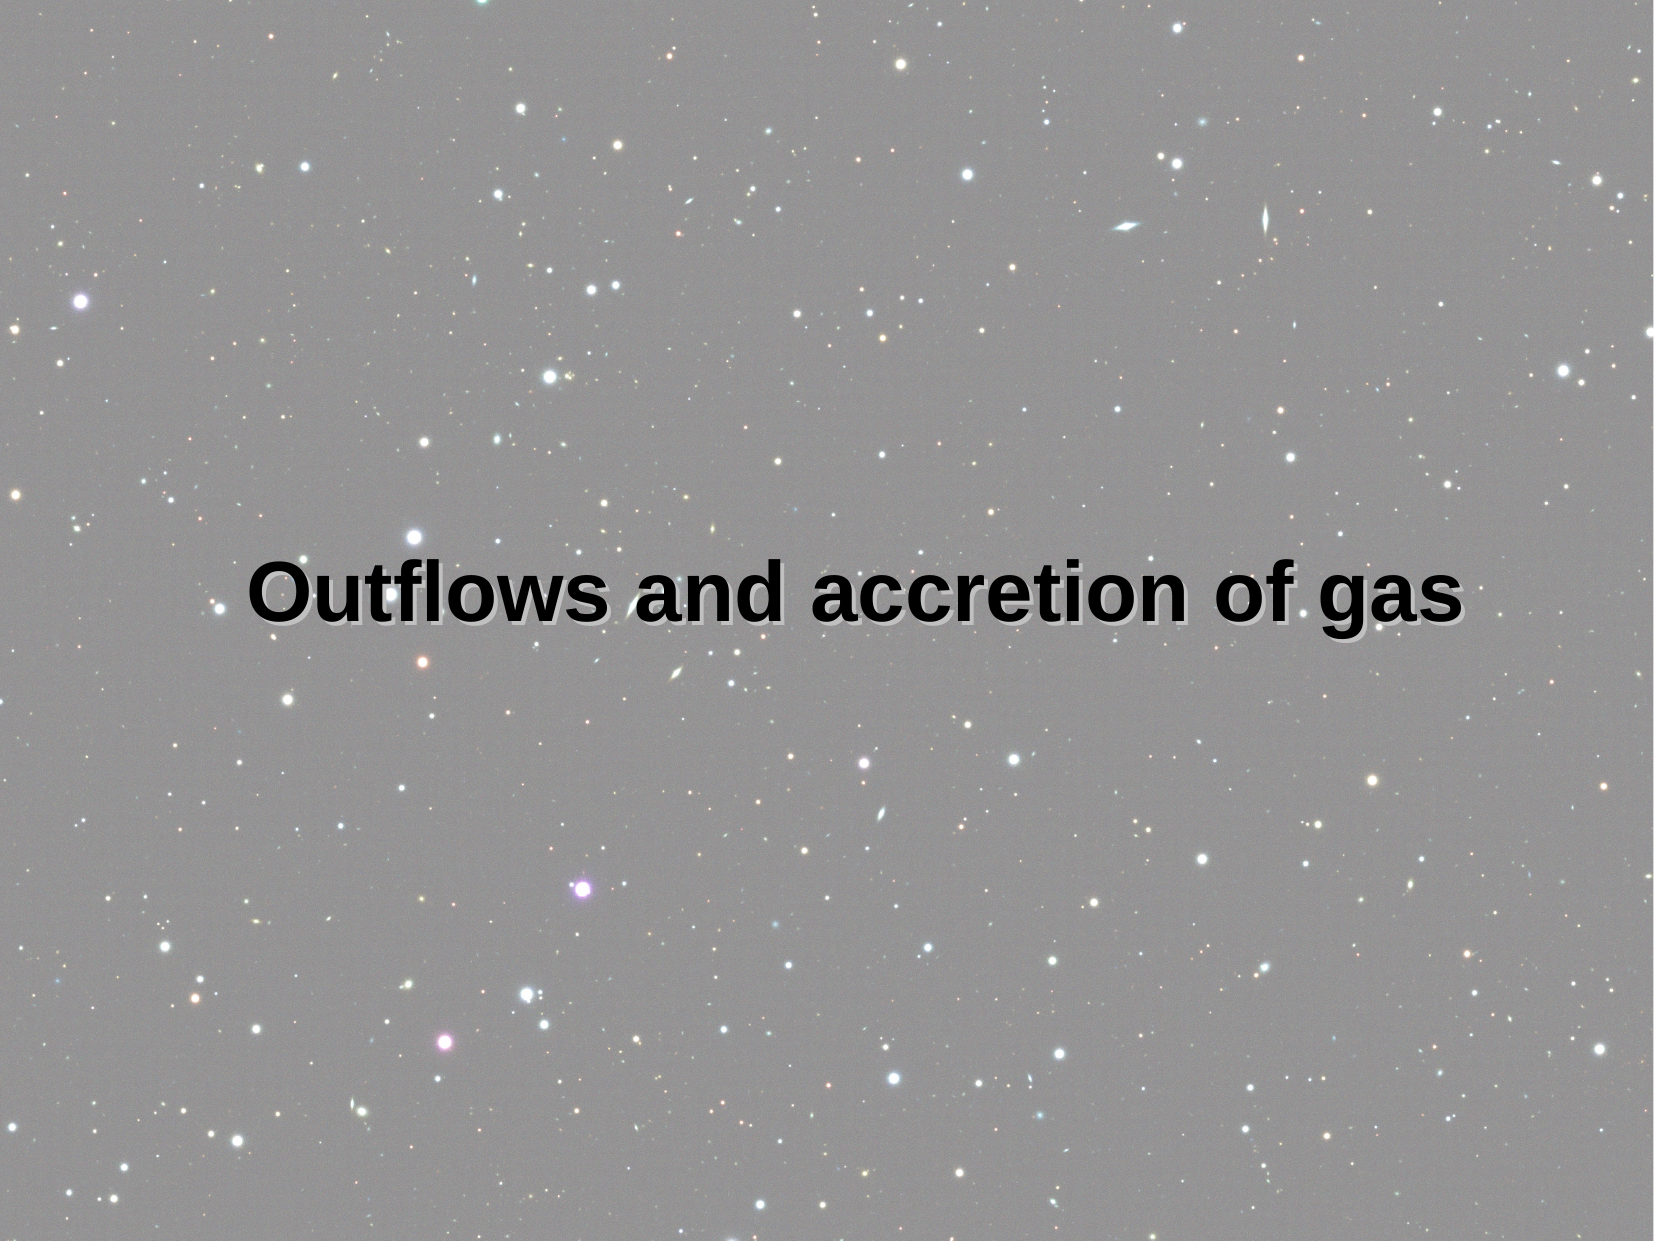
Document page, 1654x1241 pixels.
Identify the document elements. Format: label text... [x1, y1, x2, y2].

text_box [0, 0, 1654, 1241]
text_box Outflows and accretion of gas [69, 537, 1645, 649]
